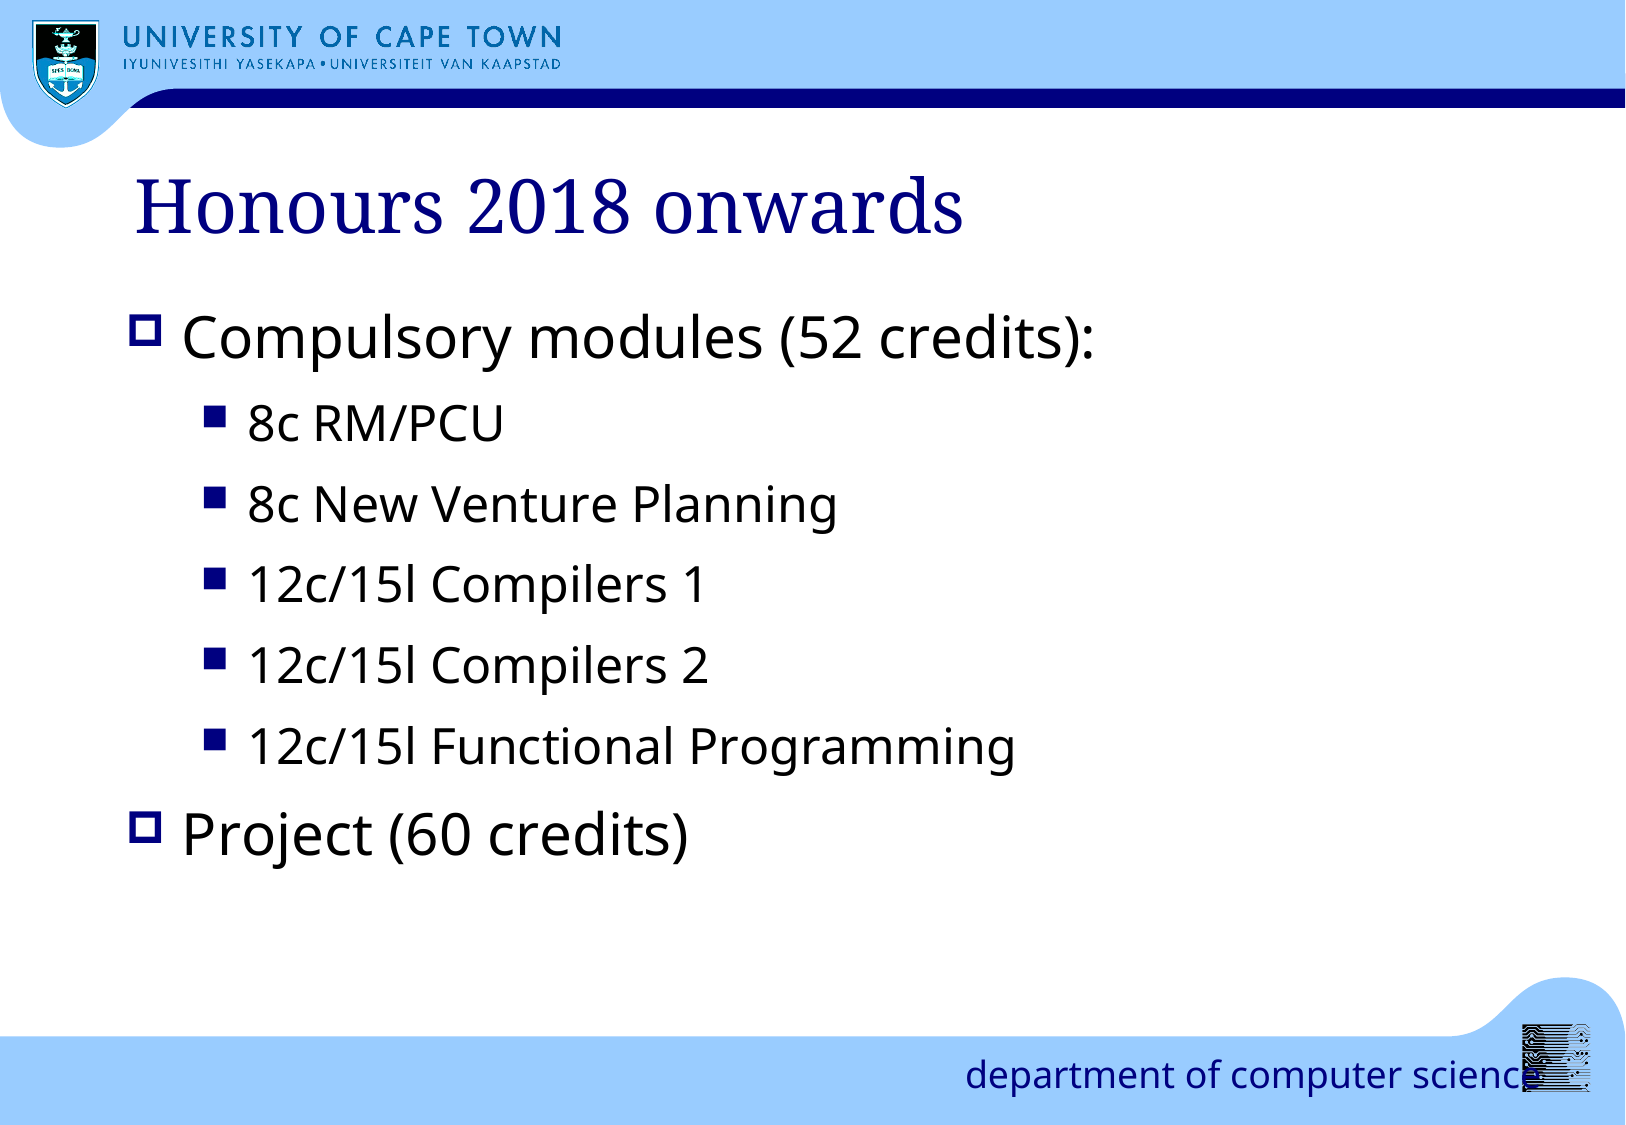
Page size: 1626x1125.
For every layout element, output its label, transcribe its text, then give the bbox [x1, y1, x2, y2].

picture [1526, 1070, 1536, 1076]
picture [120, 23, 563, 71]
picture [32, 20, 100, 109]
picture [1522, 1024, 1591, 1092]
list Compulsory modules (52 credits): 8c RM/PCU 8c New Venture Planning 12c/15l Compilers 1 12c/15l Compilers 2 12c/15l Functional Programming Project (60 credits) [125, 296, 1570, 1039]
title Honours 2018 onwards [134, 140, 1571, 268]
